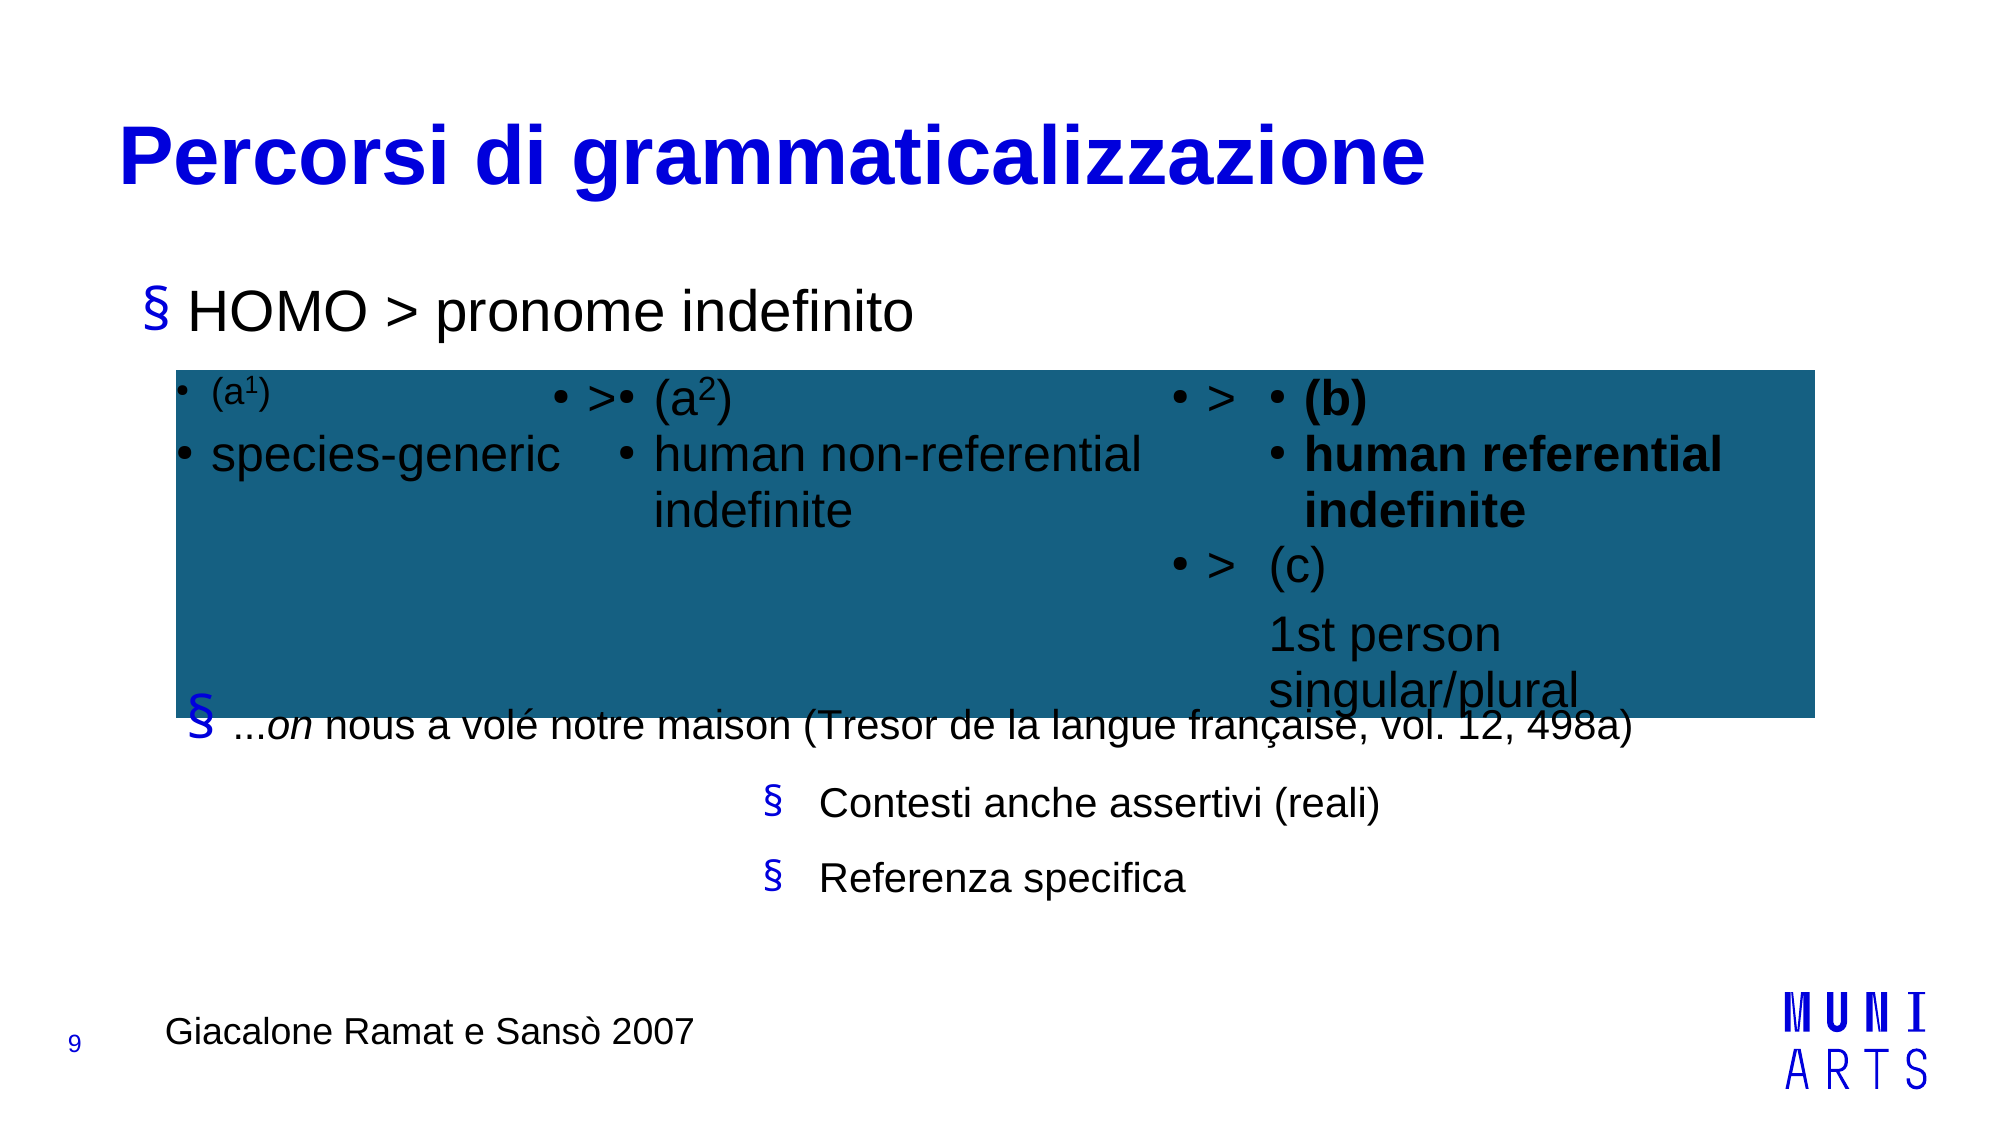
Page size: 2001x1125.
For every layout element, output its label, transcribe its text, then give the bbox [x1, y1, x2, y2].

table_cell 1st person singular/plural [1269, 606, 1815, 675]
table_header > [1172, 370, 1269, 426]
table_header (a2) [618, 370, 1172, 426]
table_header > [552, 370, 618, 426]
list homo > pronome indefinito [118, 268, 1936, 507]
table_cell > [1172, 538, 1269, 606]
table_cell human non-referential indefinite [618, 426, 1269, 538]
table_cell [618, 538, 1172, 606]
table_header (a1) [176, 370, 552, 426]
text_box Giacalone Ramat e Sansò 2007 [142, 976, 2000, 1067]
text_box ...on nous a volé notre maison (Tresor de la langue française, vol. 12, 498a) Contesti anche assertivi (reali) Referenza specifica [162, 675, 1936, 766]
text_box 7 [67, 1021, 110, 1063]
table_cell (c) [1269, 538, 1815, 606]
table_cell [618, 606, 1269, 675]
table_cell [176, 538, 618, 606]
title Percorsi di grammaticalizzazione [118, 118, 1883, 193]
table_cell species-generic [176, 426, 618, 538]
table_cell human referential indefinite [1269, 426, 1815, 538]
table_header (b) [1269, 370, 1815, 426]
table_cell [176, 606, 618, 675]
